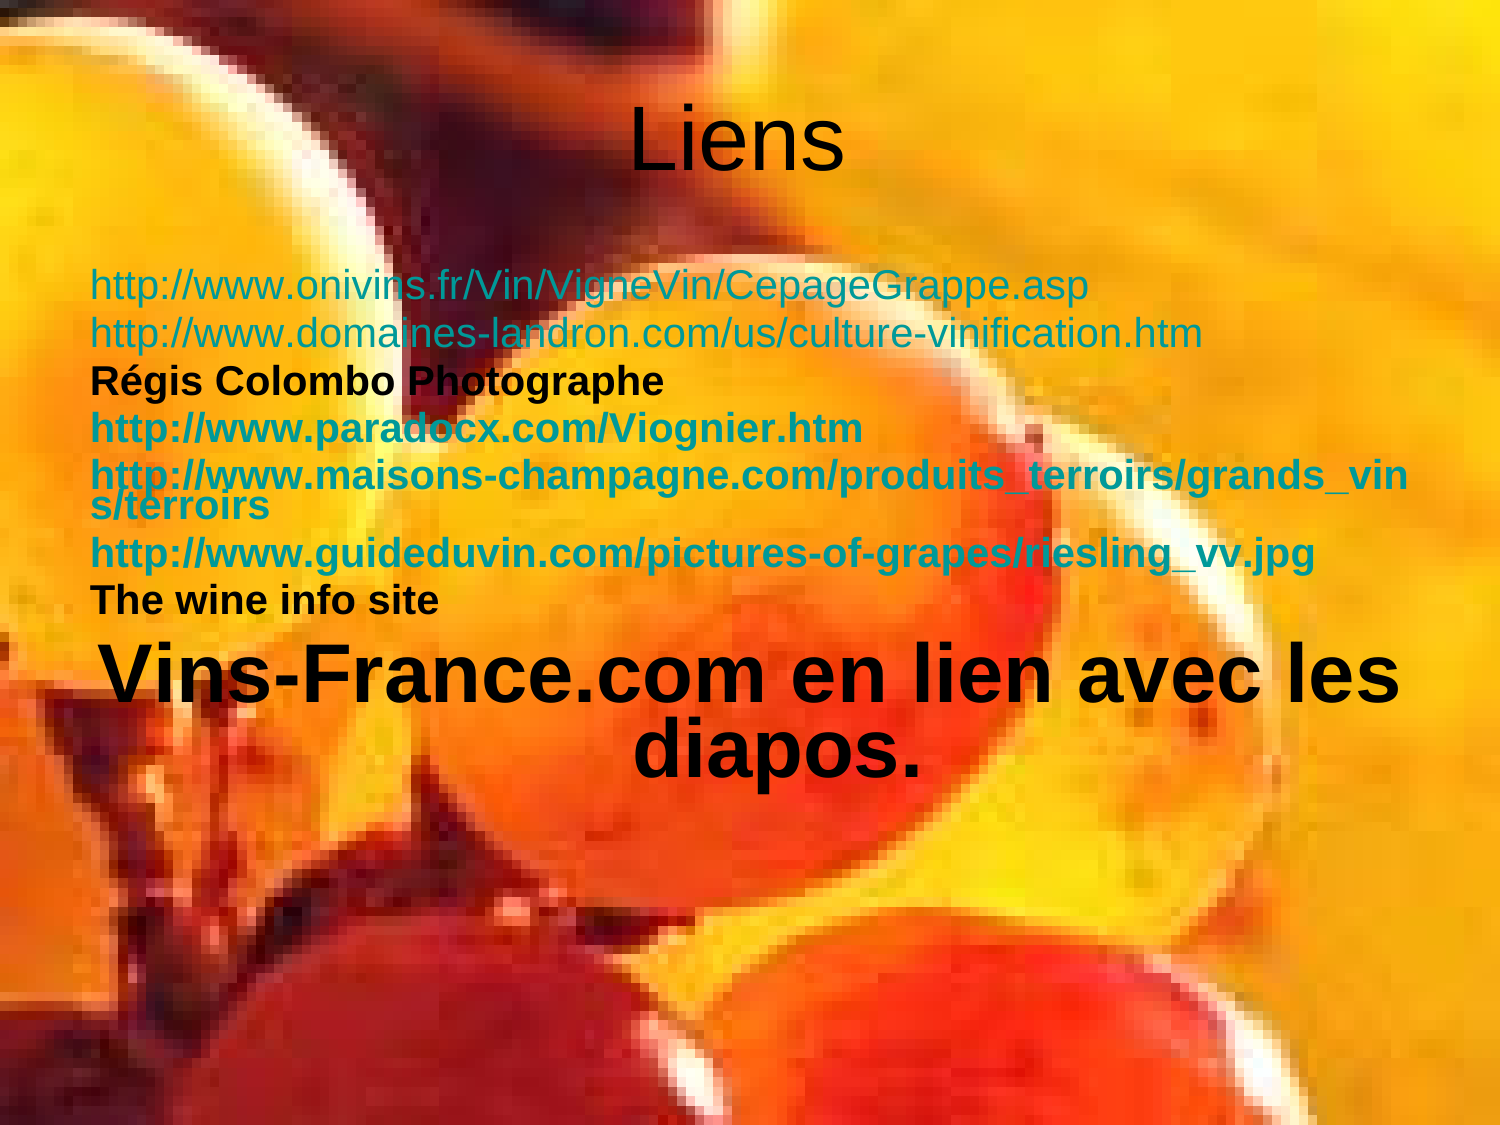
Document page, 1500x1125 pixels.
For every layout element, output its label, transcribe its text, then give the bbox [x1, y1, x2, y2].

title Liens [75, 45, 1426, 233]
list http://www.onivins.fr/Vin/VigneVin/CepageGrappe.asp http://www.domaines-landron.com/us/culture-vinification.htm Régis Colombo Photographe http://www.paradocx.com/Viognier.htm http://www.maisons-champagne.com/produits_terroirs/grands_vins/terroirs http://www.guideduvin.com/pictures-of-grapes/riesling_vv.jpg The wine info site Vins-France.com en lien avec les diapos. [75, 262, 1426, 1006]
picture [0, 0, 1500, 1125]
